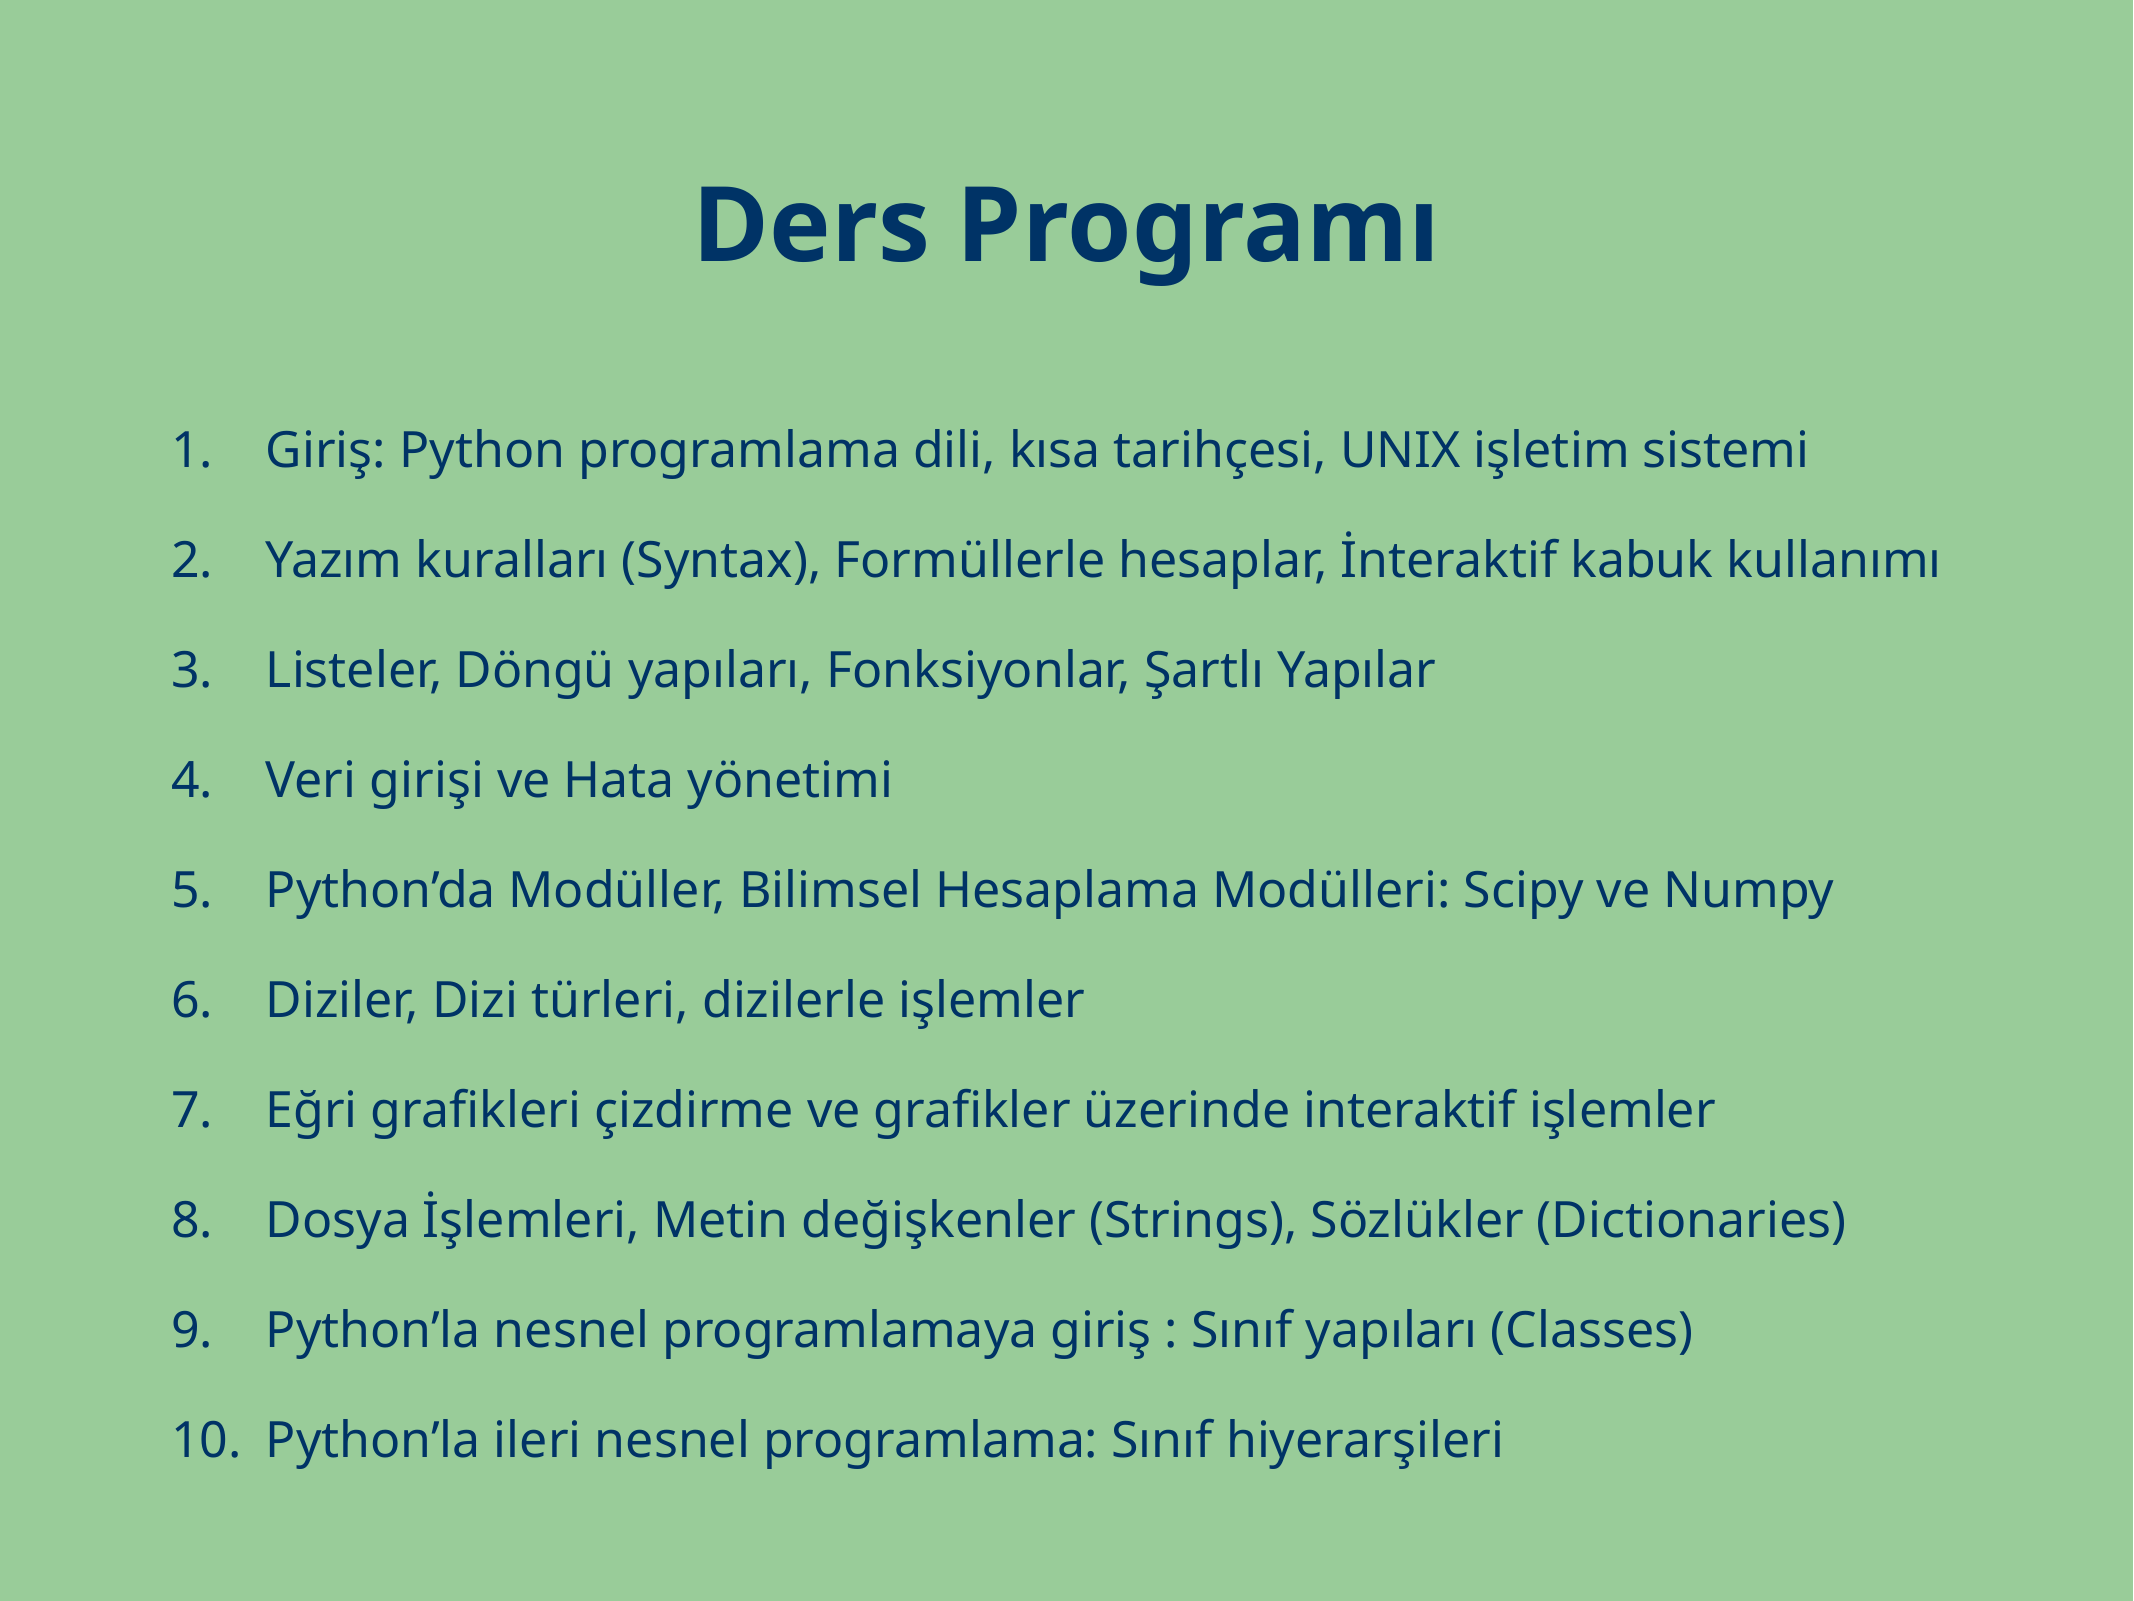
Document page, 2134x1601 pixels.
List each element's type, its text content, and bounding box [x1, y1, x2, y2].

title Ders Programı [208, 112, 1925, 314]
list Giriş: Python programlama dili, kısa tarihçesi, UNIX işletim sistemi Yazım kuralları (Syntax), Formüllerle hesaplar, İnteraktif kabuk kullanımı Listeler, Döngü yapıları, Fonksiyonlar, Şartlı Yapılar Veri girişi ve Hata yönetimi Python’da Modüller, Bilimsel Hesaplama Modülleri: Scipy ve Numpy Diziler, Dizi türleri, dizilerle işlemler Eğri grafikleri çizdirme ve grafikler üzerinde interaktif işlemler Dosya İşlemleri, Metin değişkenler (Strings), Sözlükler (Dictionaries) Python’la nesnel programlamaya giriş : Sınıf yapıları (Classes) Python’la ileri nesnel programlama: Sınıf hiyerarşileri [120, 314, 2086, 1571]
